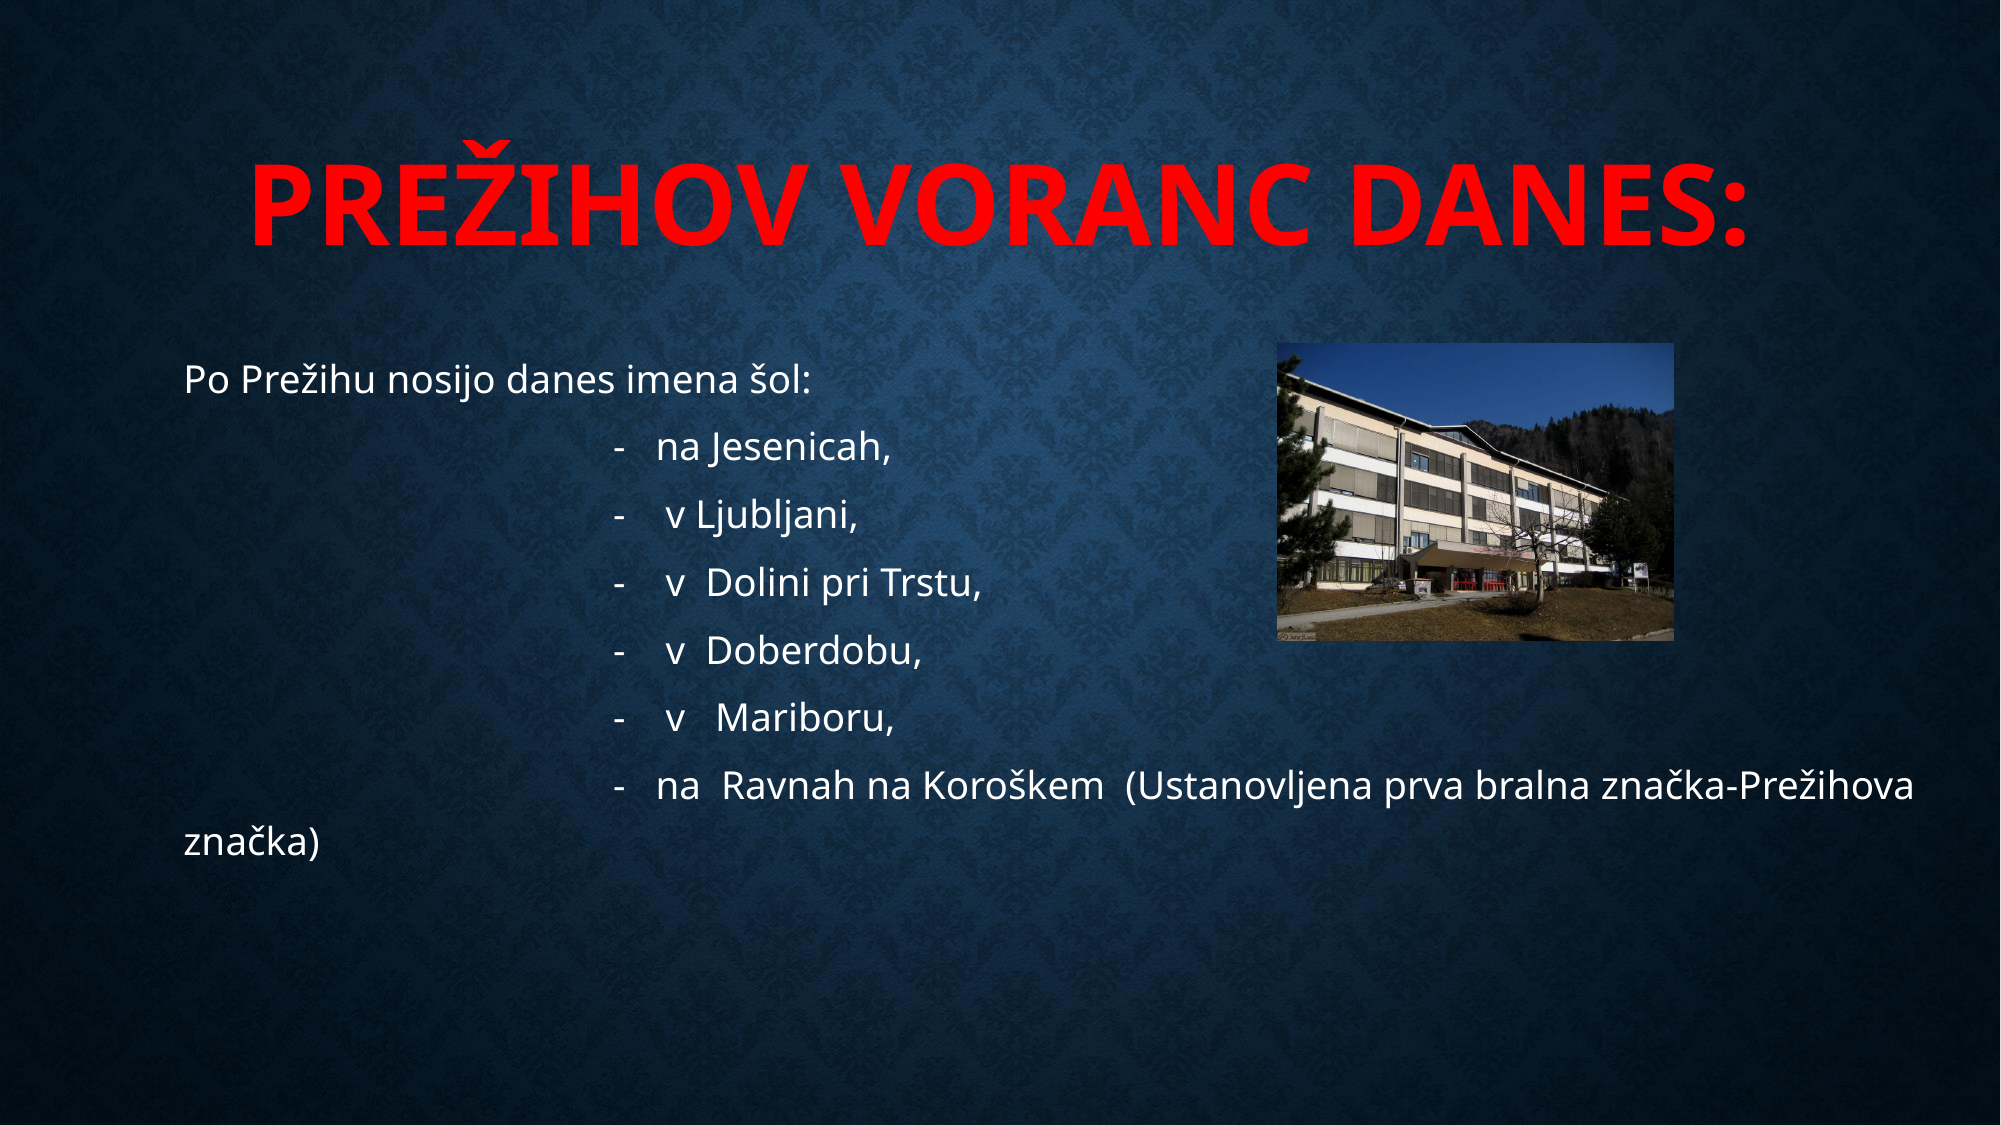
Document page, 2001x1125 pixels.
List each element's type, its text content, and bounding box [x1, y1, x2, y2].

picture [0, 0, 2001, 1125]
list Po Prežihu nosijo danes imena šol: - na Jesenicah, - v Ljubljani, - v Dolini pri Trstu, - v Doberdobu, - v Mariboru, - na Ravnah na Koroškem (Ustanovljena prva bralna značka-Prežihova značka) [168, 337, 1975, 944]
title Prežihov voranc danes: [150, 99, 1849, 318]
